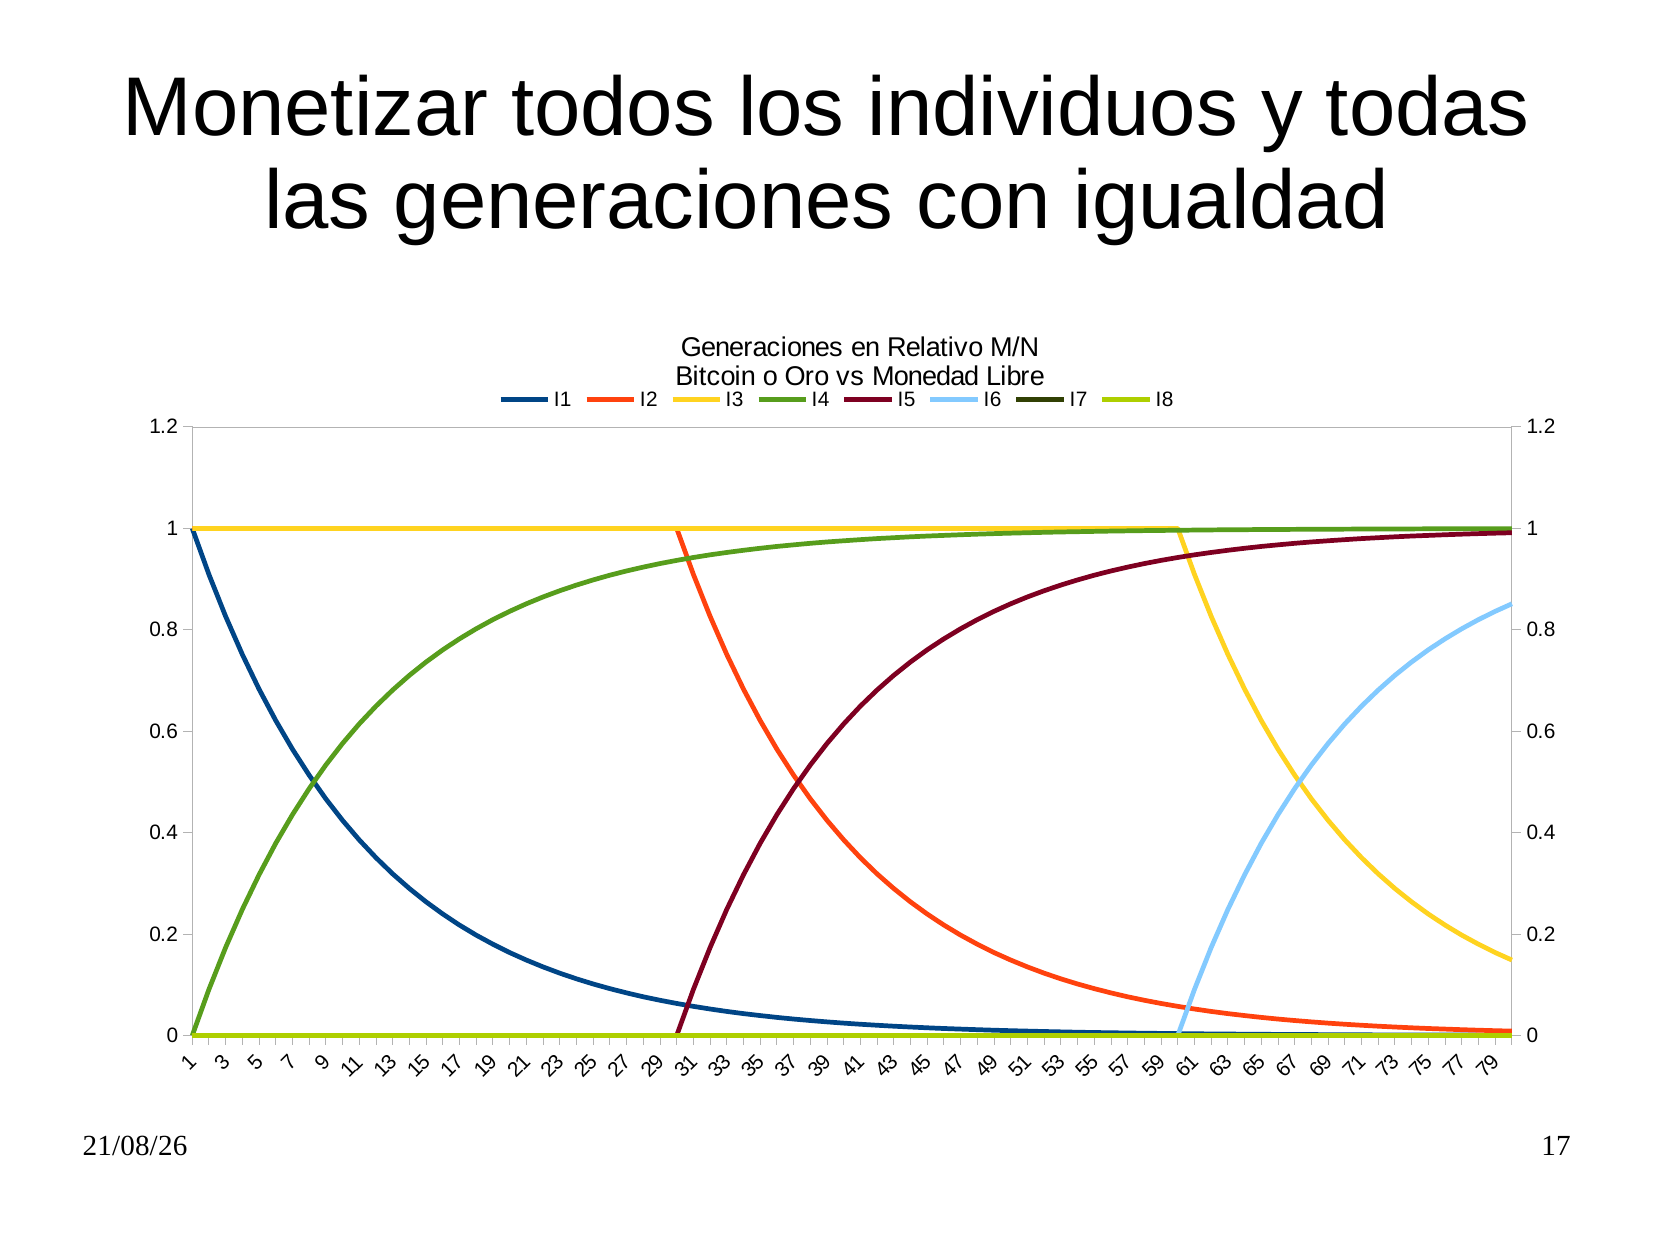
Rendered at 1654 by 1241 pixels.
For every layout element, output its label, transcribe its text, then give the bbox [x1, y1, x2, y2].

chart [118, 307, 1570, 1118]
title Monetizar todos los individuos y todas las generaciones con igualdad [82, 49, 1571, 257]
